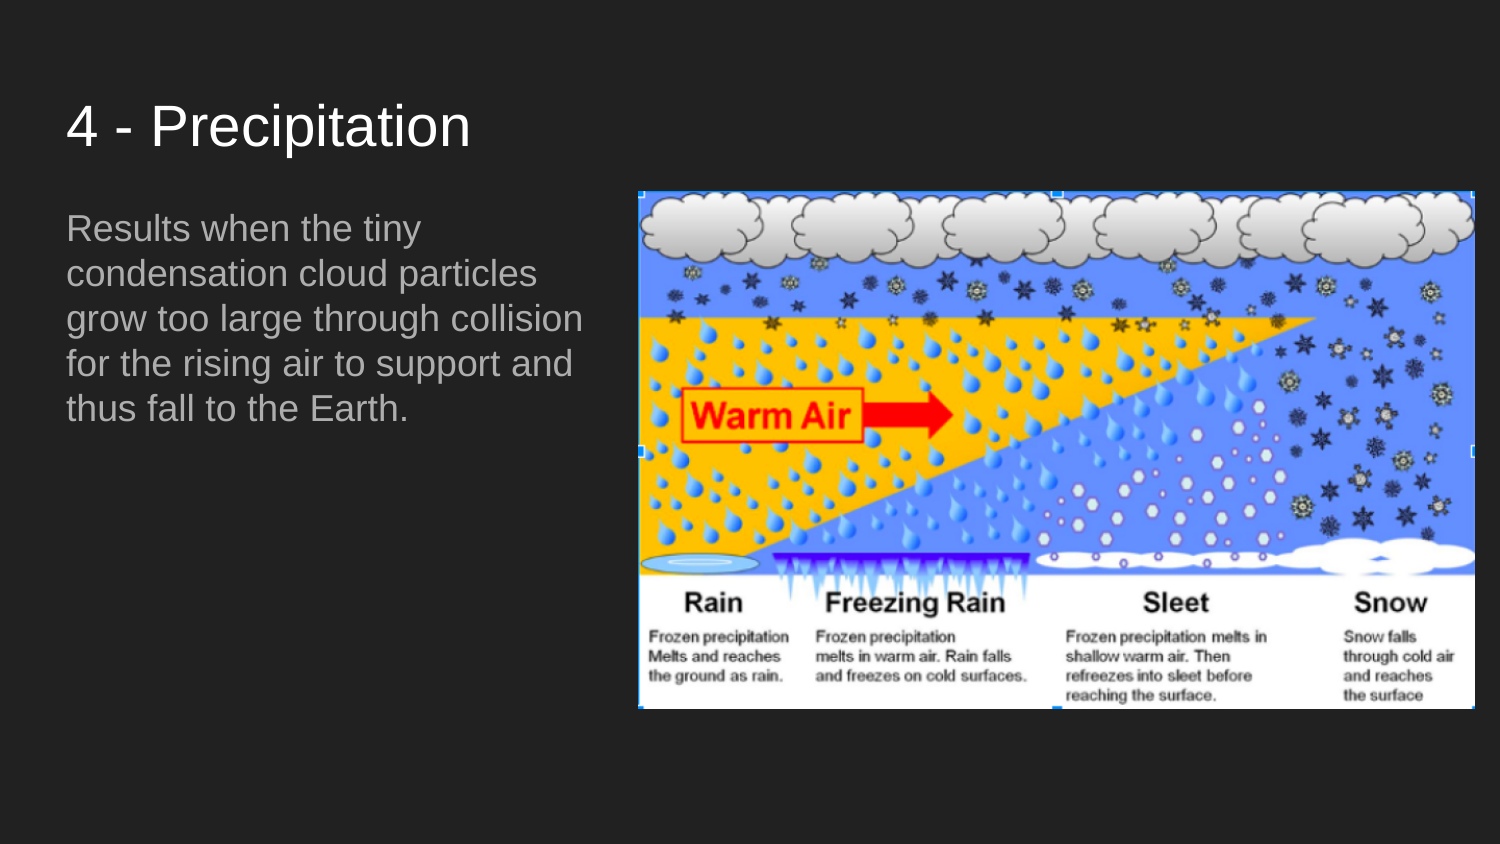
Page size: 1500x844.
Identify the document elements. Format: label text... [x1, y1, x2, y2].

list Results when the tiny condensation cloud particles grow too large through collision for the rising air to support and thus fall to the Earth. [51, 189, 614, 750]
picture [638, 191, 1475, 709]
title 4 - Precipitation [51, 72, 1449, 167]
